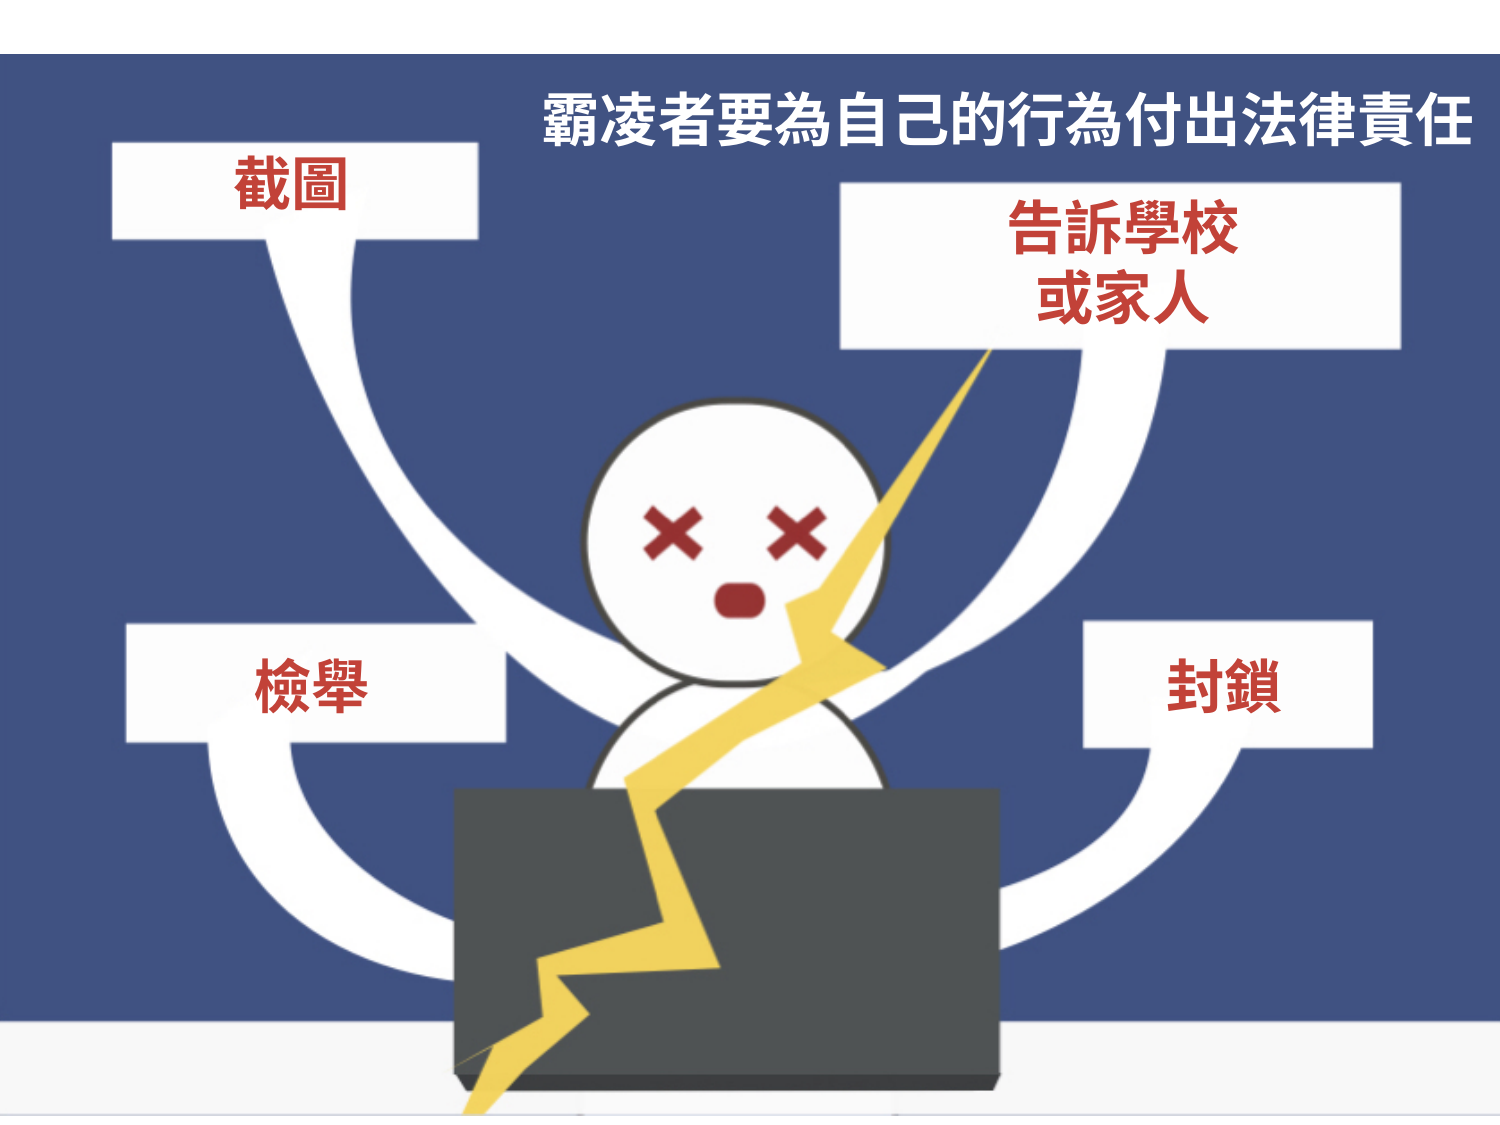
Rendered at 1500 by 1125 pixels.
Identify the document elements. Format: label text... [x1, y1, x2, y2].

picture [0, 54, 1500, 1116]
text_box 告訴學校 或家人 [963, 184, 1284, 339]
text_box 霸凌者要為自己的行為付出法律責任 [316, 76, 1500, 161]
text_box 截圖 [218, 140, 367, 225]
text_box 封鎖 [1152, 642, 1323, 727]
text_box 檢舉 [239, 642, 464, 727]
